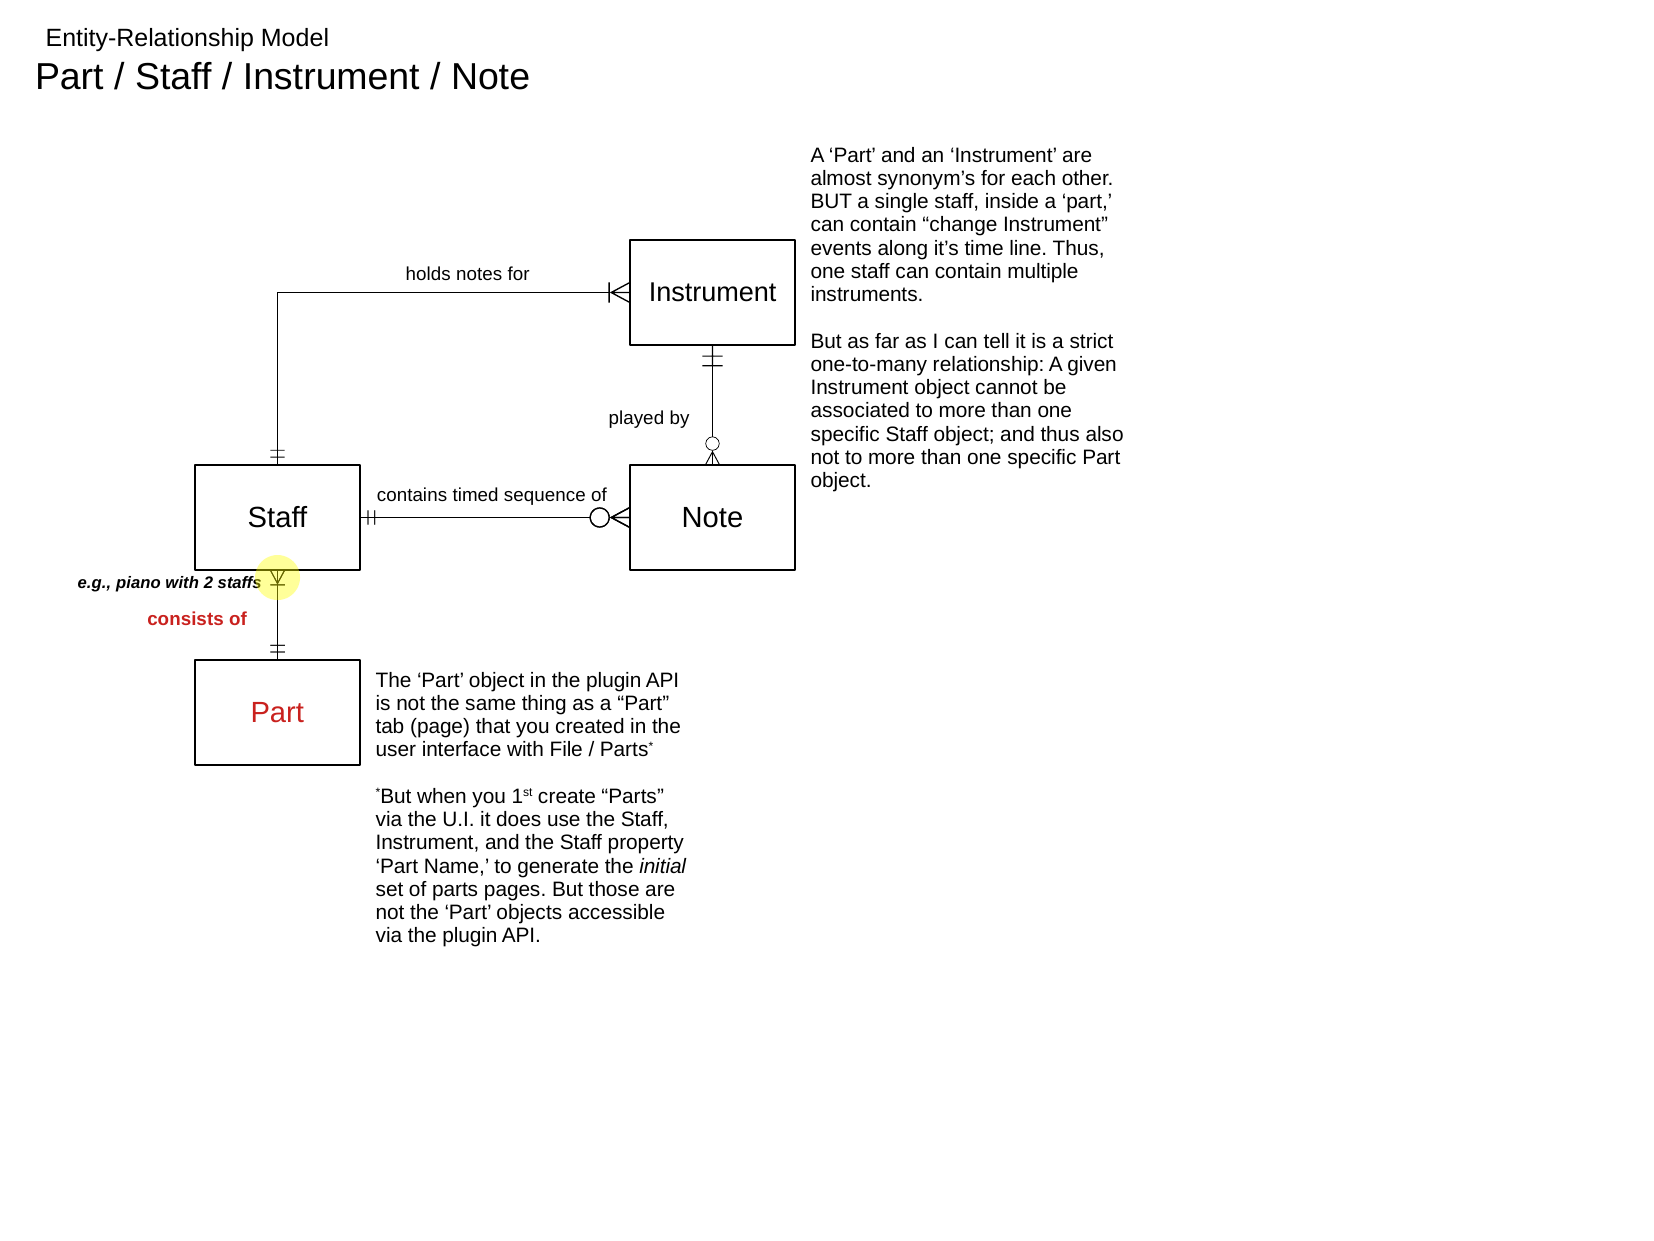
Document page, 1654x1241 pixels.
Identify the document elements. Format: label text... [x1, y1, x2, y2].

text_box Part [195, 660, 360, 766]
text_box consists of [131, 601, 263, 638]
text_box e.g., piano with 2 staffs [61, 564, 276, 601]
text_box holds notes for [390, 255, 546, 293]
text_box Part / Staff / Instrument / Note [19, 47, 547, 109]
text_box Entity-Relationship Model [30, 15, 496, 47]
text_box Note [630, 465, 796, 571]
text_box The ‘Part’ object in the plugin API is not the same thing as a “Part” tab (page) that you created in the user interface with File / Parts* *But when you 1st create “Parts” via the U.I. it does use the Staff, Instrument, and the Staff property ‘Part Name,’ to generate the initial set of parts pages. But those are not the ‘Part’ objects accessible via the plugin API. [360, 660, 706, 976]
text_box contains timed sequence of [361, 476, 647, 514]
text_box A ‘Part’ and an ‘Instrument’ are almost synonym’s for each other. BUT a single staff, inside a ‘part,’ can contain “change Instrument” events along it’s time line. Thus, one staff can contain multiple instruments. But as far as I can tell it is a strict one-to-many relationship: A given Instrument object cannot be associated to more than one specific Staff object; and thus also not to more than one specific Part object. [795, 135, 1141, 501]
text_box [255, 555, 301, 601]
text_box played by [585, 399, 706, 437]
text_box Instrument [630, 240, 795, 346]
text_box Staff [195, 465, 361, 571]
